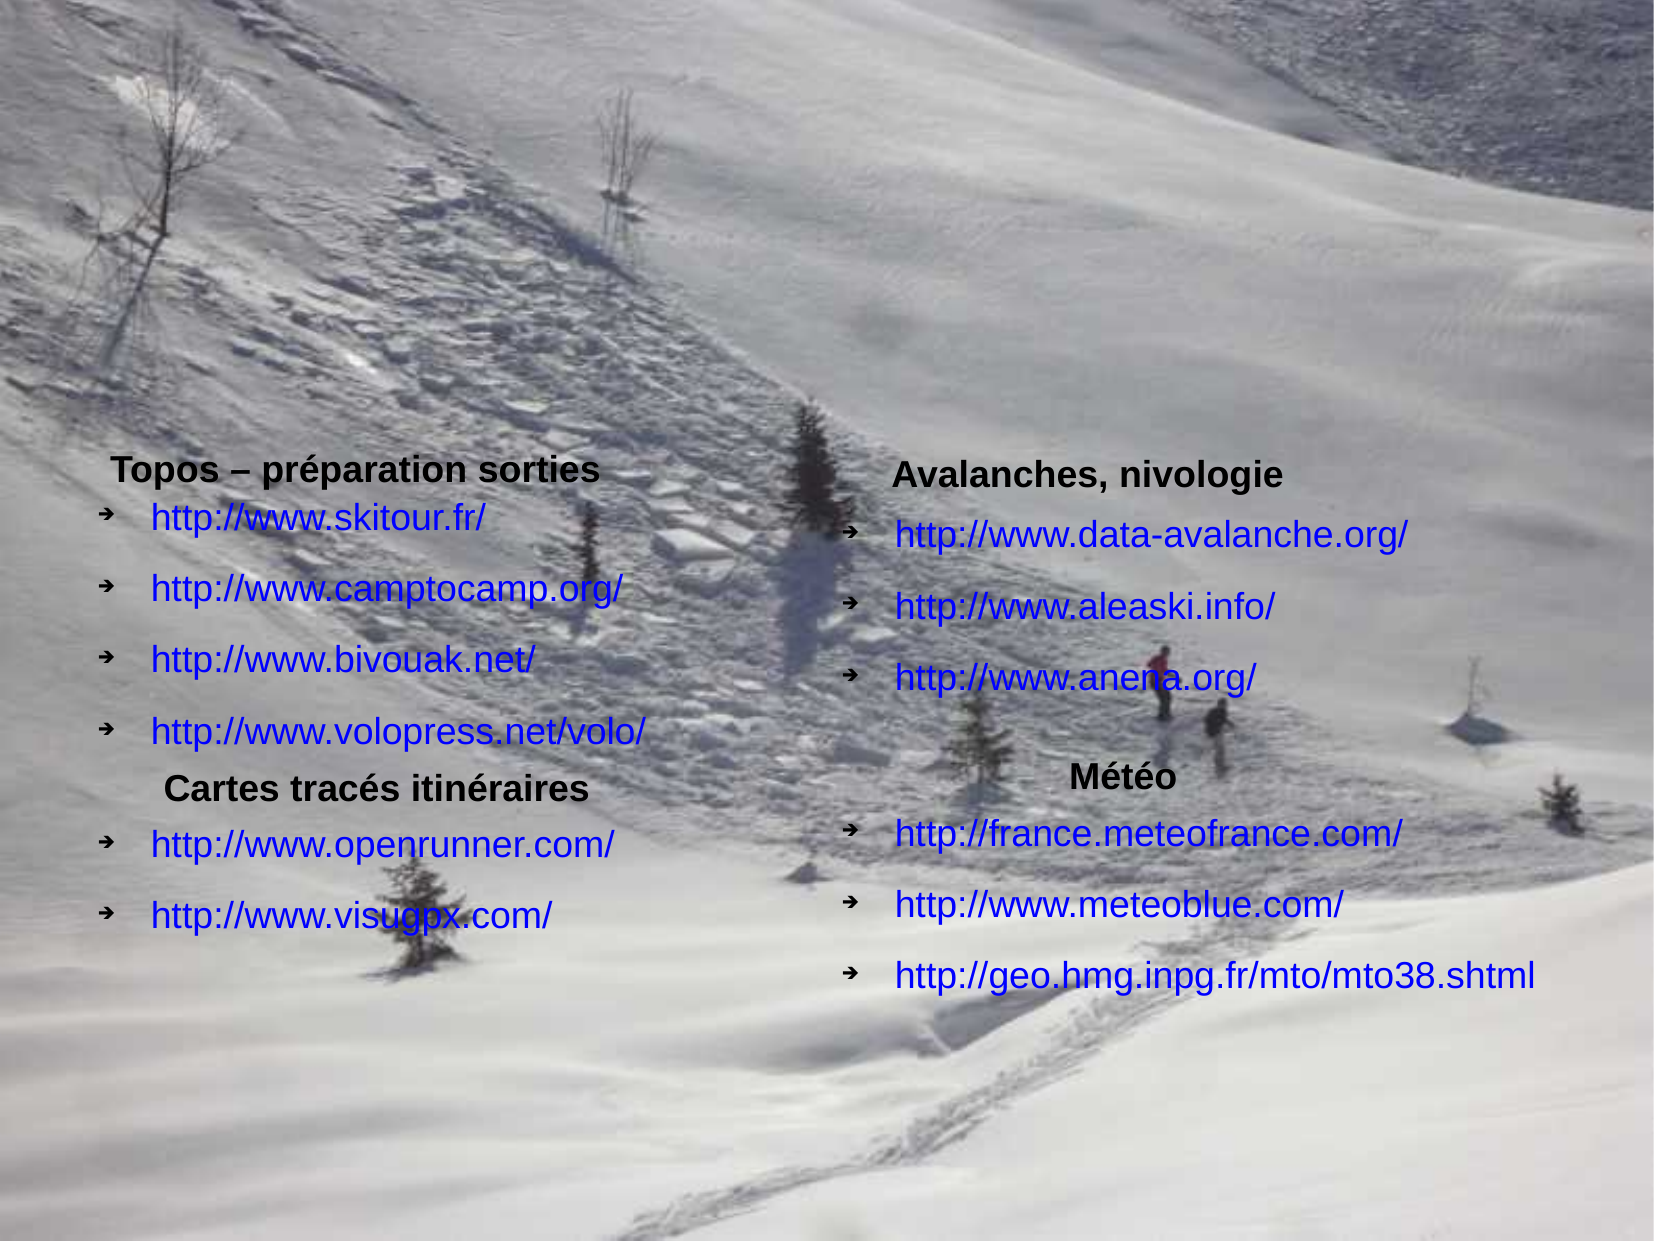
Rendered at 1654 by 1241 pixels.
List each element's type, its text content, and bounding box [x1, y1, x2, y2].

text_box Avalanches, nivologie [841, 453, 1335, 497]
text_box Topos – préparation sorties [108, 448, 603, 491]
text_box Cartes tracés itinéraires [129, 767, 624, 810]
list http://www.data-avalanche.org/ http://www.aleaski.info/ http://www.anena.org/ http://france.meteofrance.com/ http://www.meteoblue.com/ http://geo.hmg.inpg.fr/mto/mto38.shtml [823, 513, 1548, 1115]
text_box Météo [876, 755, 1371, 799]
picture [0, 0, 1654, 1241]
list http://www.skitour.fr/ http://www.camptocamp.org/ http://www.bivouak.net/ http://www.volopress.net/volo/ http://www.openrunner.com/ http://www.visugpx.com/ [79, 496, 804, 1111]
